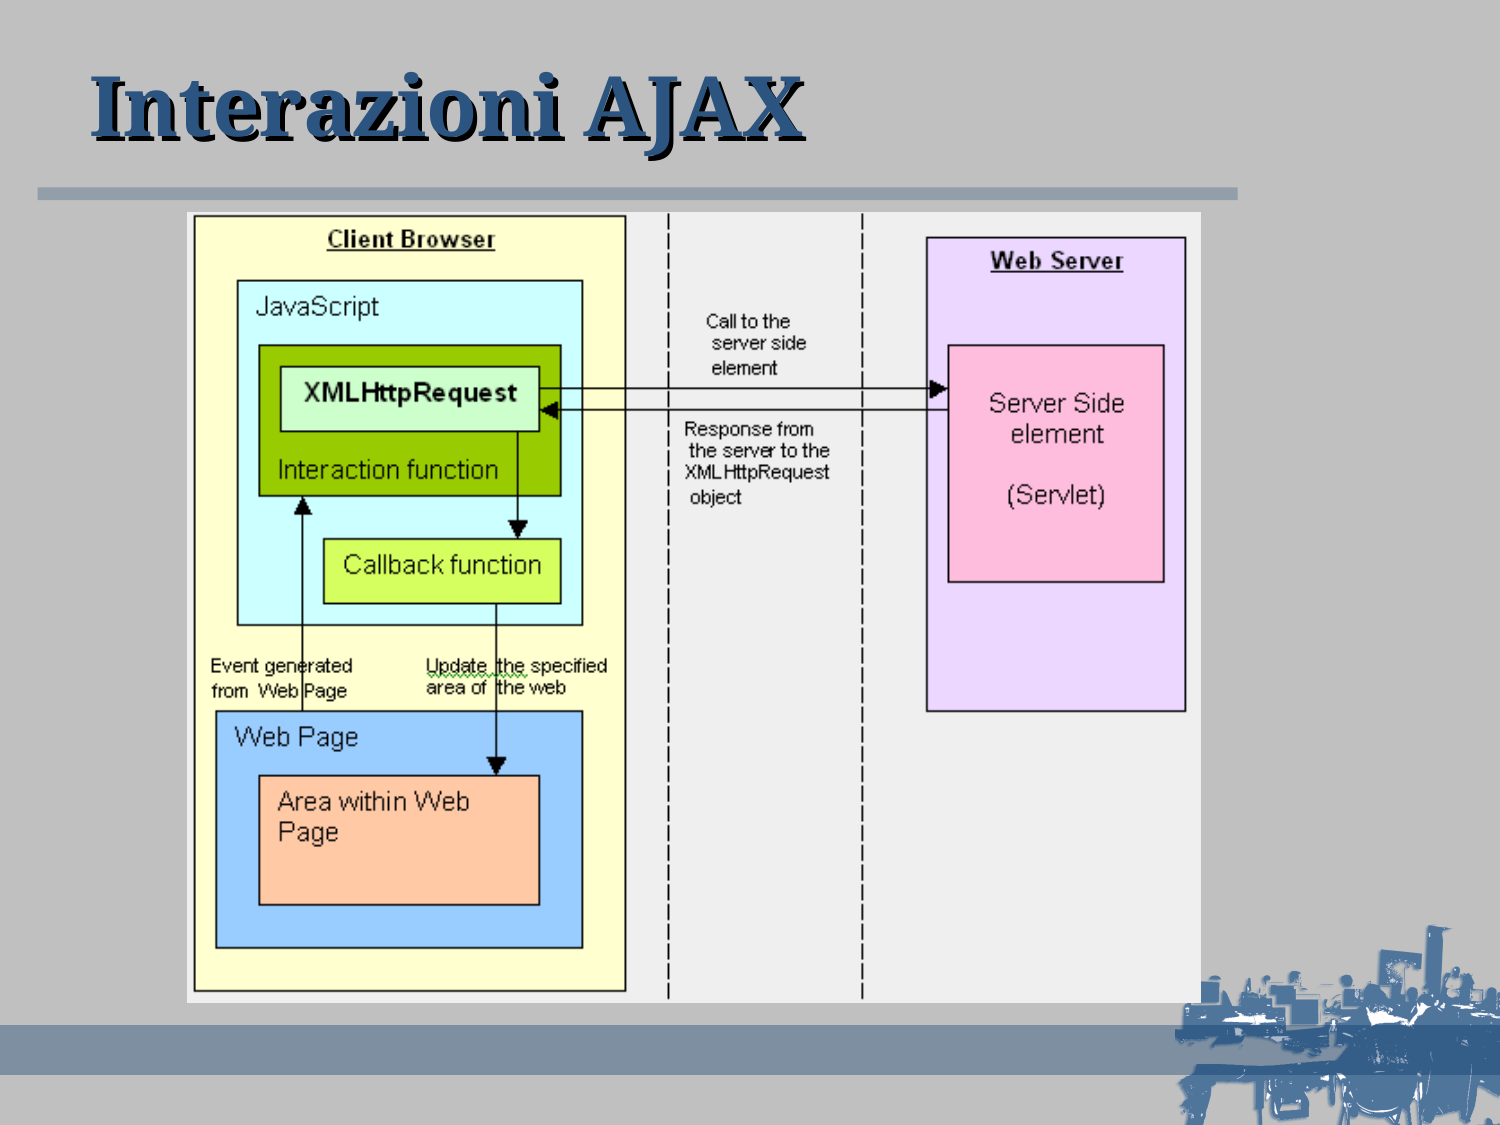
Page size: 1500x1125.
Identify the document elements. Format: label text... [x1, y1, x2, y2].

picture [187, 212, 1201, 1003]
title Interazioni AJAX [75, 45, 1426, 163]
